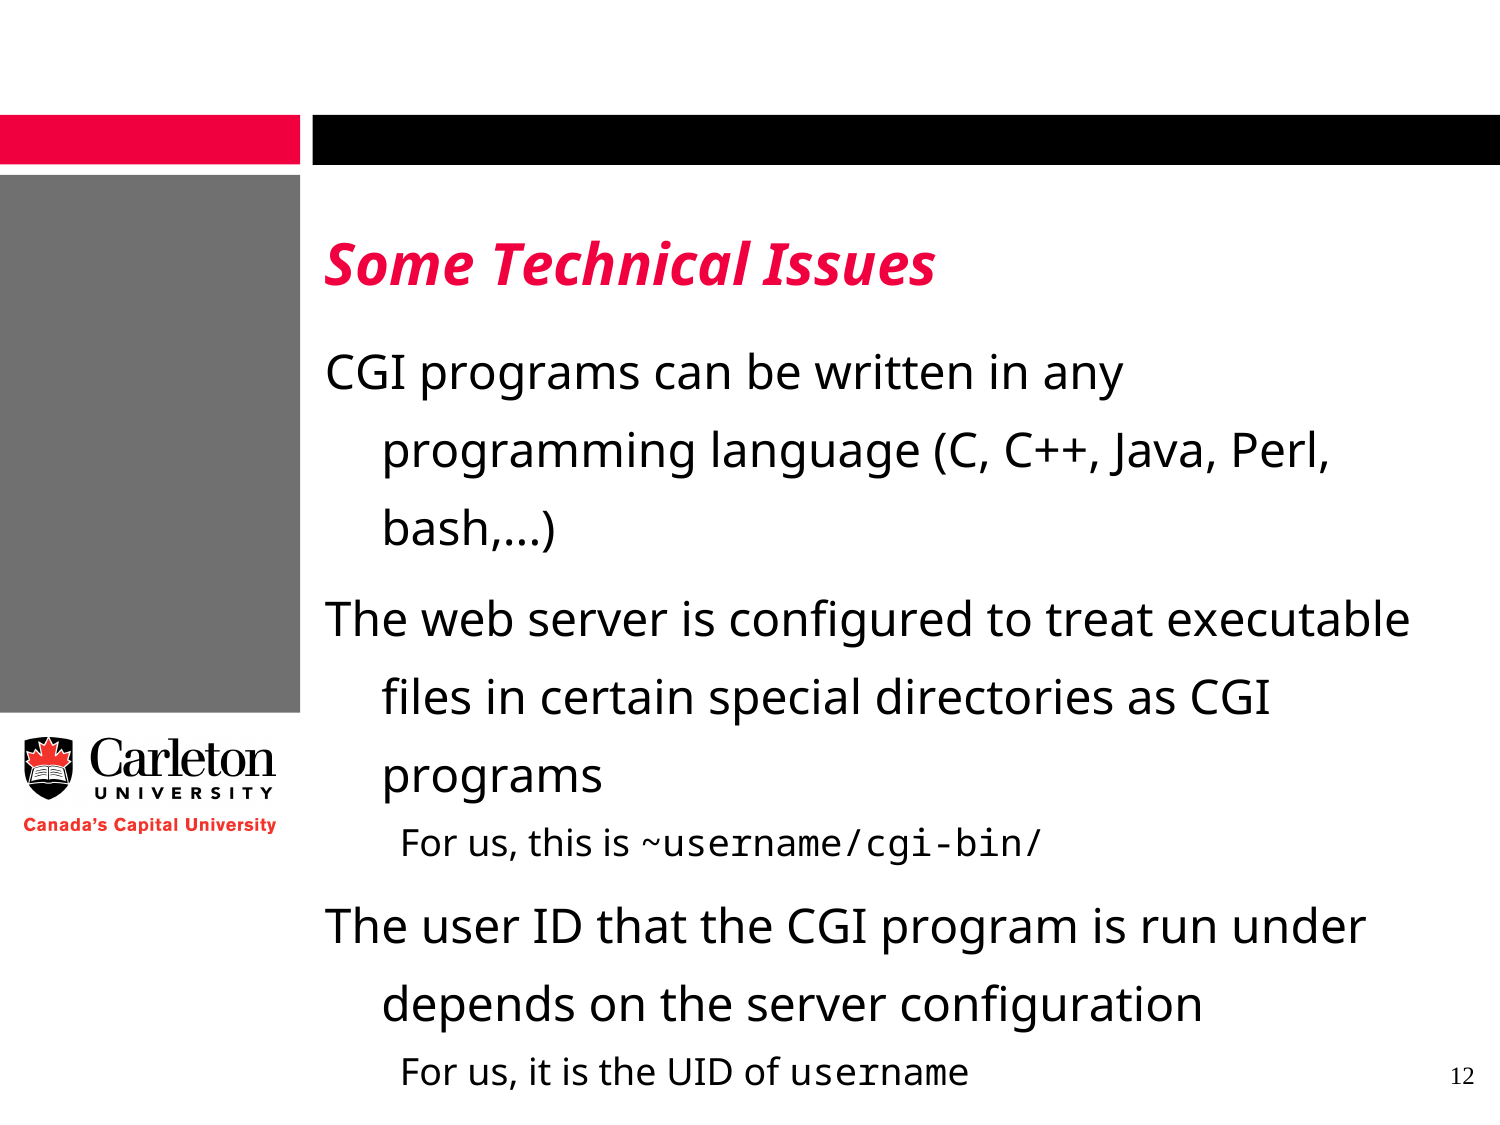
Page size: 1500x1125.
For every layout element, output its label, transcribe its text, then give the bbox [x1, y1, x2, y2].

list CGI programs can be written in any programming language (C, C++, Java, Perl, bash,...) The web server is configured to treat executable files in certain special directories as CGI programs For us, this is ~username/cgi-bin/ The user ID that the CGI program is run under depends on the server configuration For us, it is the UID of username The CGI program is restricted to performing operations permitted to that user [324, 324, 1450, 1036]
title Some Technical Issues [324, 194, 1450, 324]
picture [24, 737, 276, 834]
